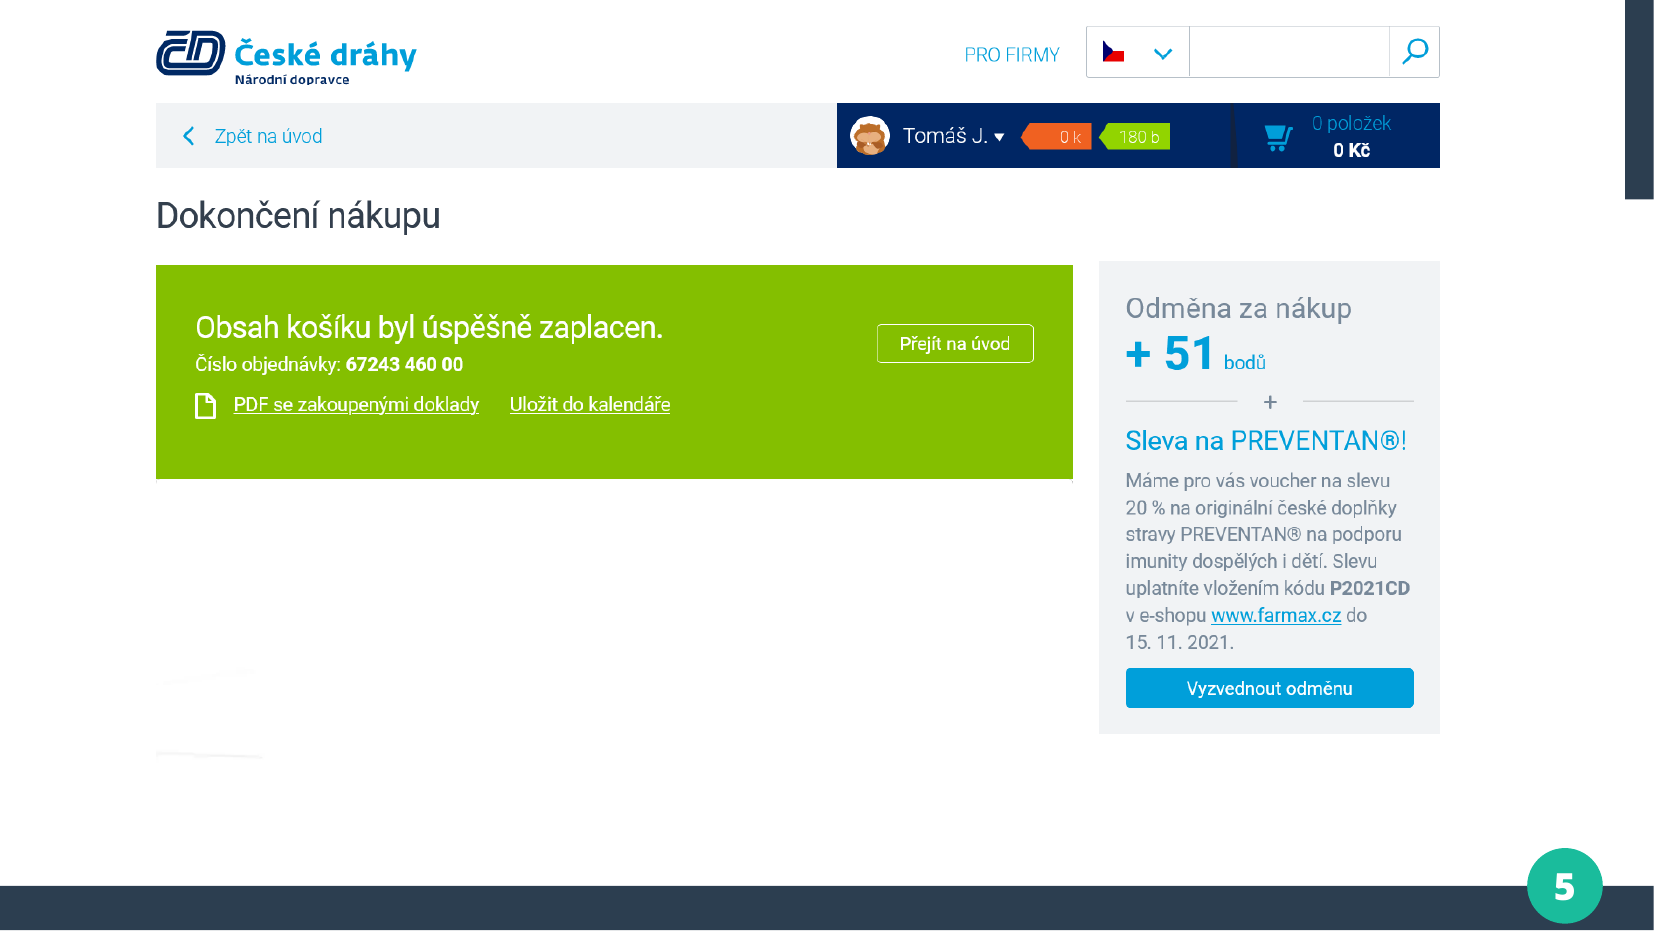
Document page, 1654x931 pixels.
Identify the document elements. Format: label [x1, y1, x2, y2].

picture [0, 0, 1625, 779]
